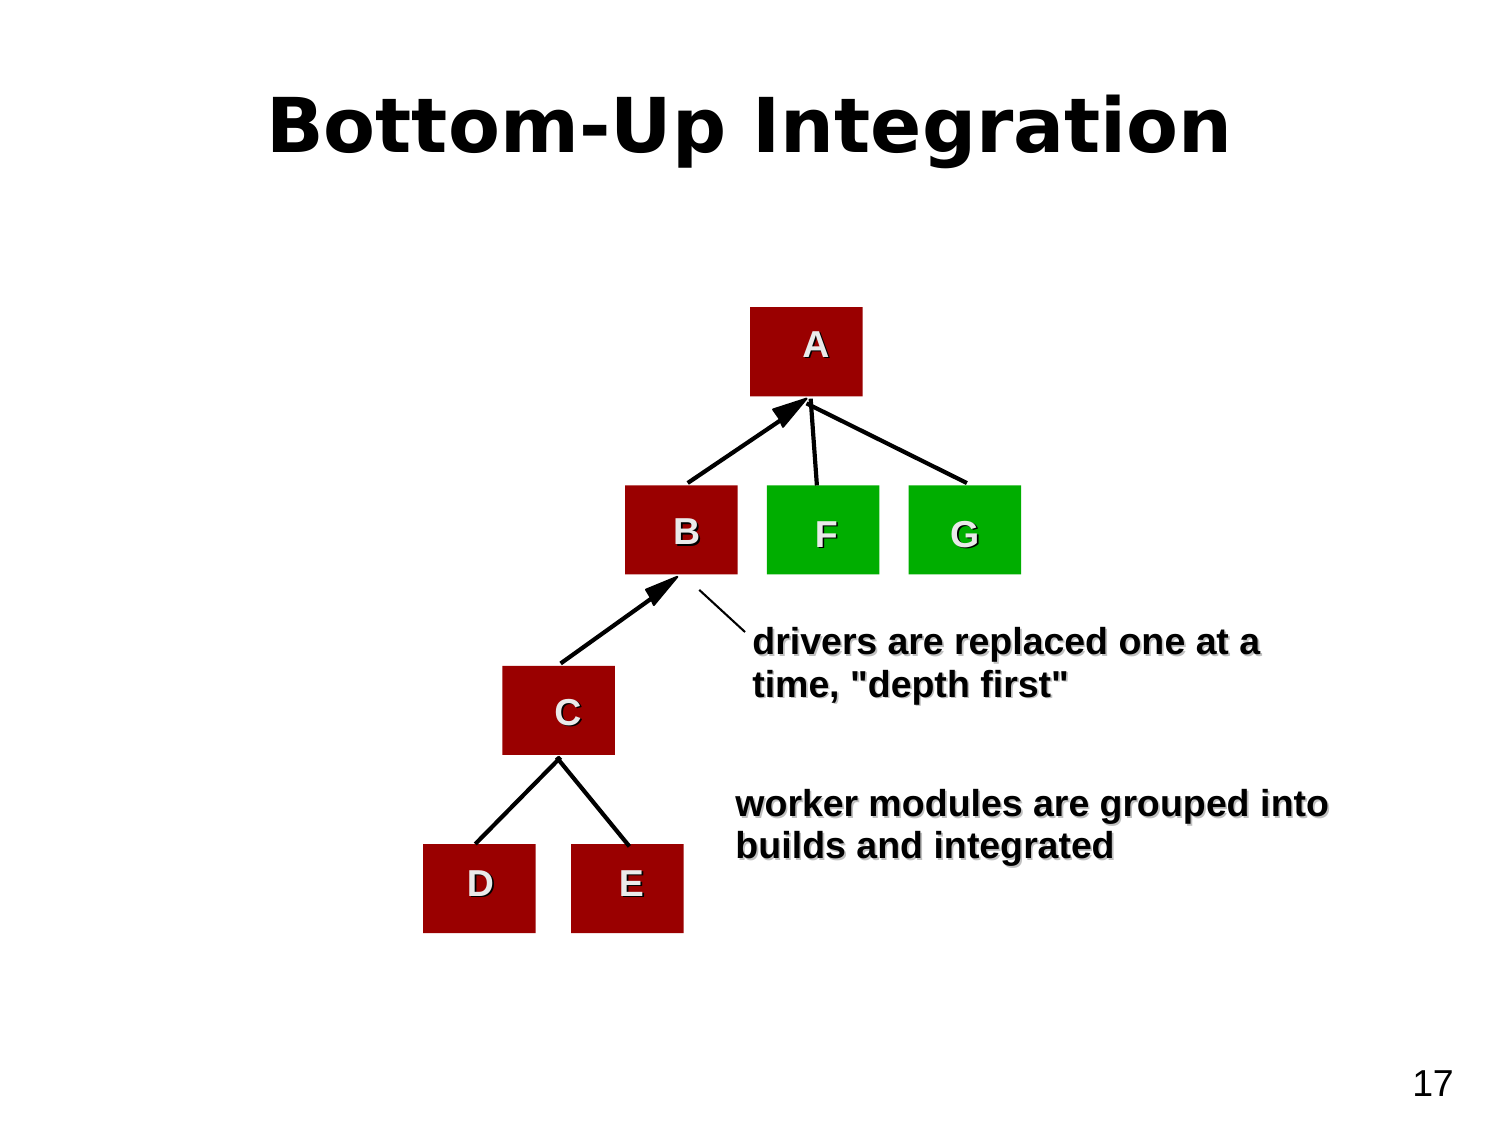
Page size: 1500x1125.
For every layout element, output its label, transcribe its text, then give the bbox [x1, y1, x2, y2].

text_box [773, 398, 807, 427]
text_box [423, 844, 536, 934]
text_box G [935, 502, 995, 562]
text_box [502, 665, 615, 755]
text_box B [658, 499, 716, 560]
text_box drivers are replaced one at a [737, 610, 1286, 670]
text_box C [539, 680, 597, 741]
text_box [625, 485, 738, 575]
text_box A [787, 312, 845, 373]
text_box builds and integrated [720, 814, 1131, 874]
text_box [646, 576, 678, 605]
text_box [908, 485, 1022, 575]
text_box [571, 844, 684, 934]
text_box F [799, 502, 853, 562]
text_box D [452, 851, 509, 912]
title Bottom-Up Integration [75, 56, 1425, 189]
text_box time, "depth first" [737, 652, 1085, 712]
text_box [750, 307, 863, 397]
text_box worker modules are grouped into [720, 771, 1356, 832]
text_box [766, 485, 880, 575]
text_box E [604, 851, 659, 912]
